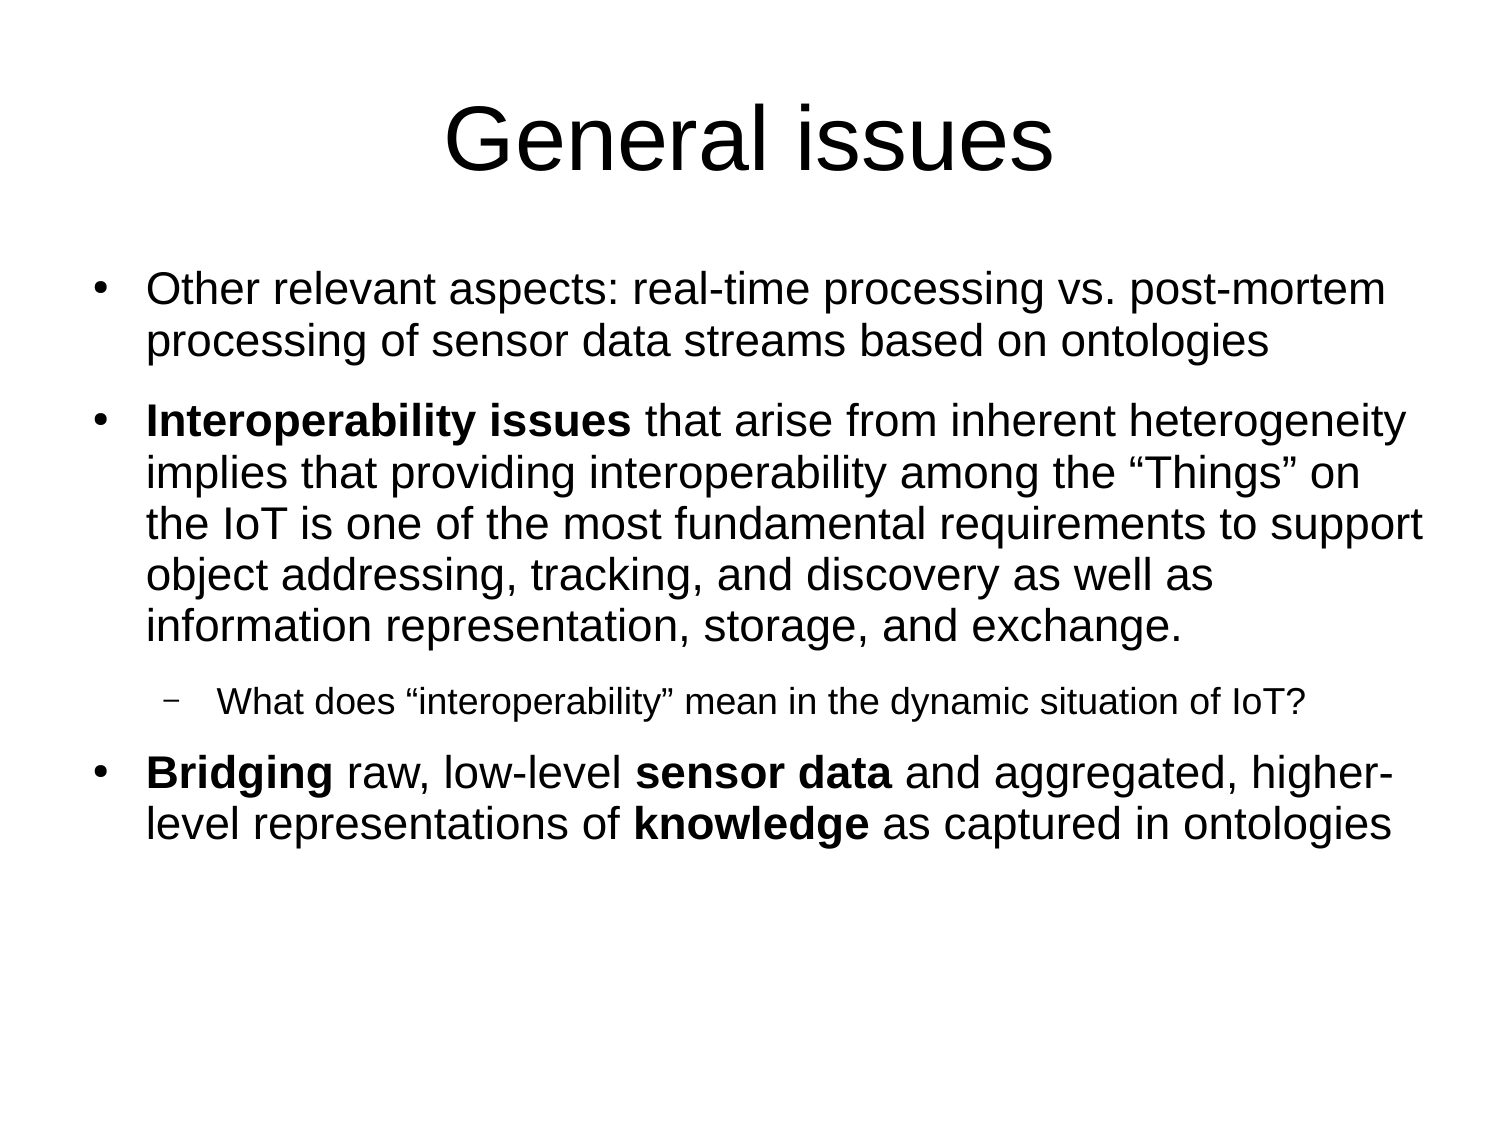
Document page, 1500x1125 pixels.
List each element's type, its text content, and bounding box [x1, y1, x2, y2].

title General issues [75, 44, 1425, 233]
list Other relevant aspects: real-time processing vs. post-mortem processing of sensor data streams based on ontologies Interoperability issues that arise from inherent heterogeneity implies that providing interoperability among the “Things” on the IoT is one of the most fundamental requirements to support object addressing, tracking, and discovery as well as information representation, storage, and exchange. What does “interoperability” mean in the dynamic situation of IoT? Bridging raw, low-level sensor data and aggregated, higher-level representations of knowledge as captured in ontologies [75, 263, 1425, 1006]
